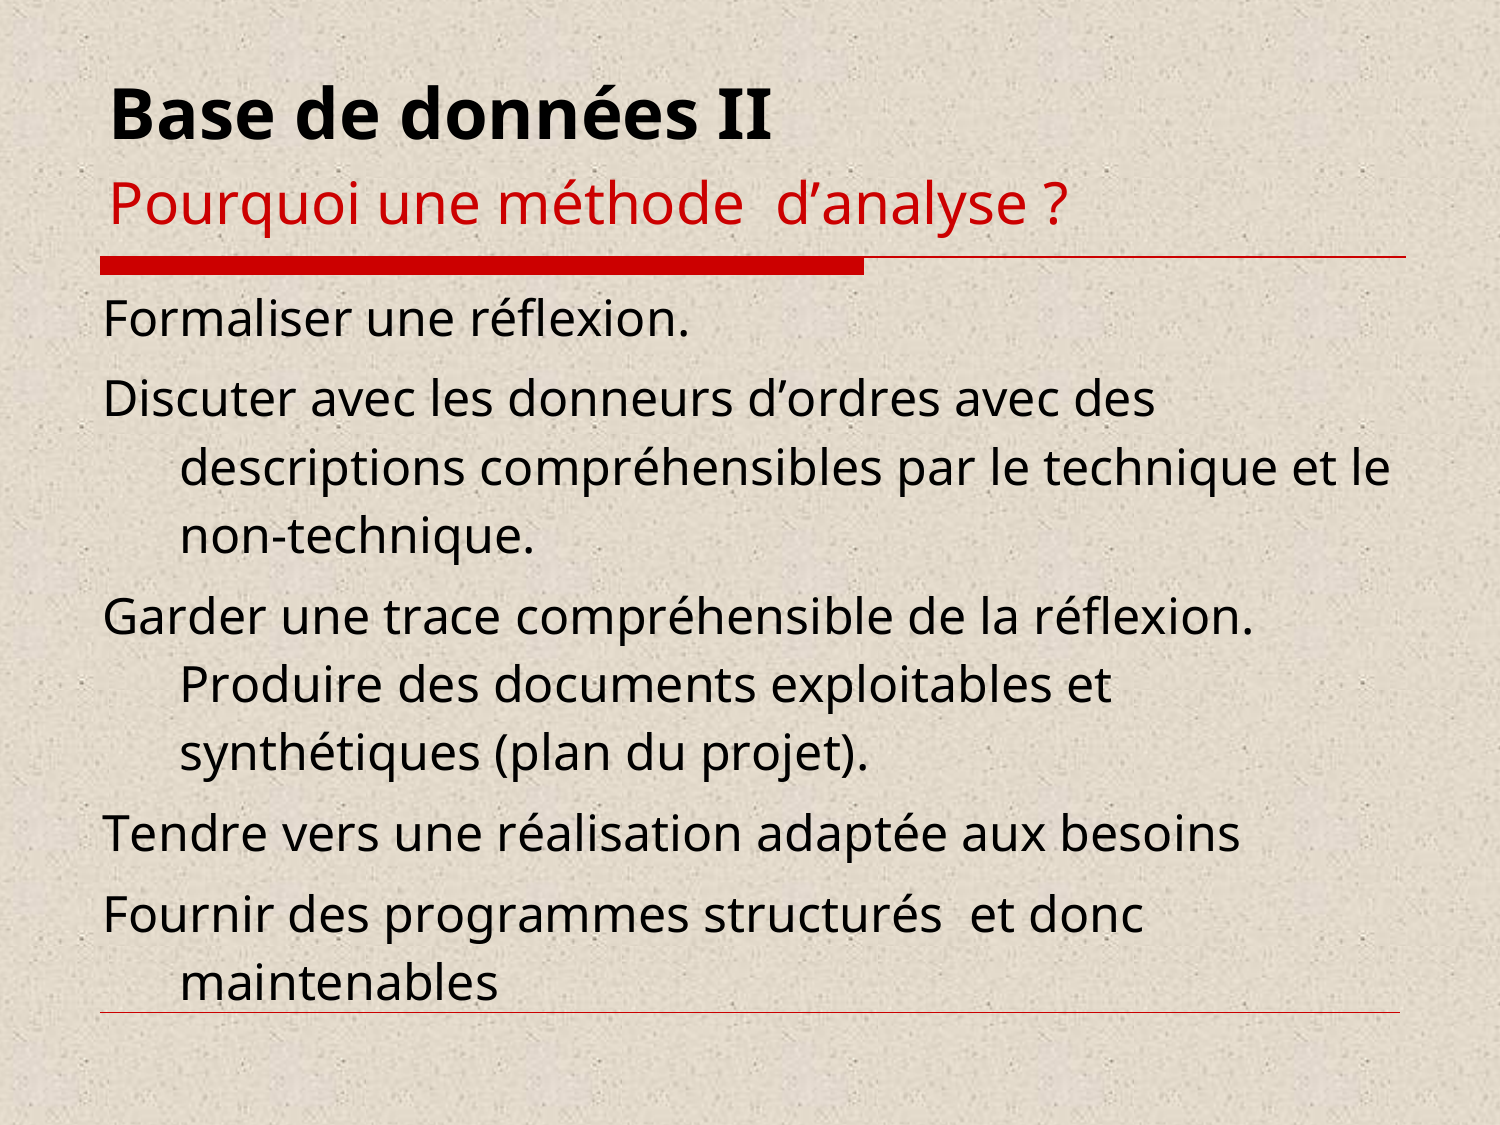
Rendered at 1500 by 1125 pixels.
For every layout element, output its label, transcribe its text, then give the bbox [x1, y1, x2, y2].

text_box Base de données II Pourquoi une méthode d’analyse ? [94, 50, 1407, 250]
list Formaliser une réflexion. Discuter avec les donneurs d’ordres avec des descriptions compréhensibles par le technique et le non-technique. Garder une trace compréhensible de la réflexion. Produire des documents exploitables et synthétiques (plan du projet). Tendre vers une réalisation adaptée aux besoins Fournir des programmes structurés et donc maintenables [87, 275, 1438, 1122]
picture [0, 0, 1500, 1125]
